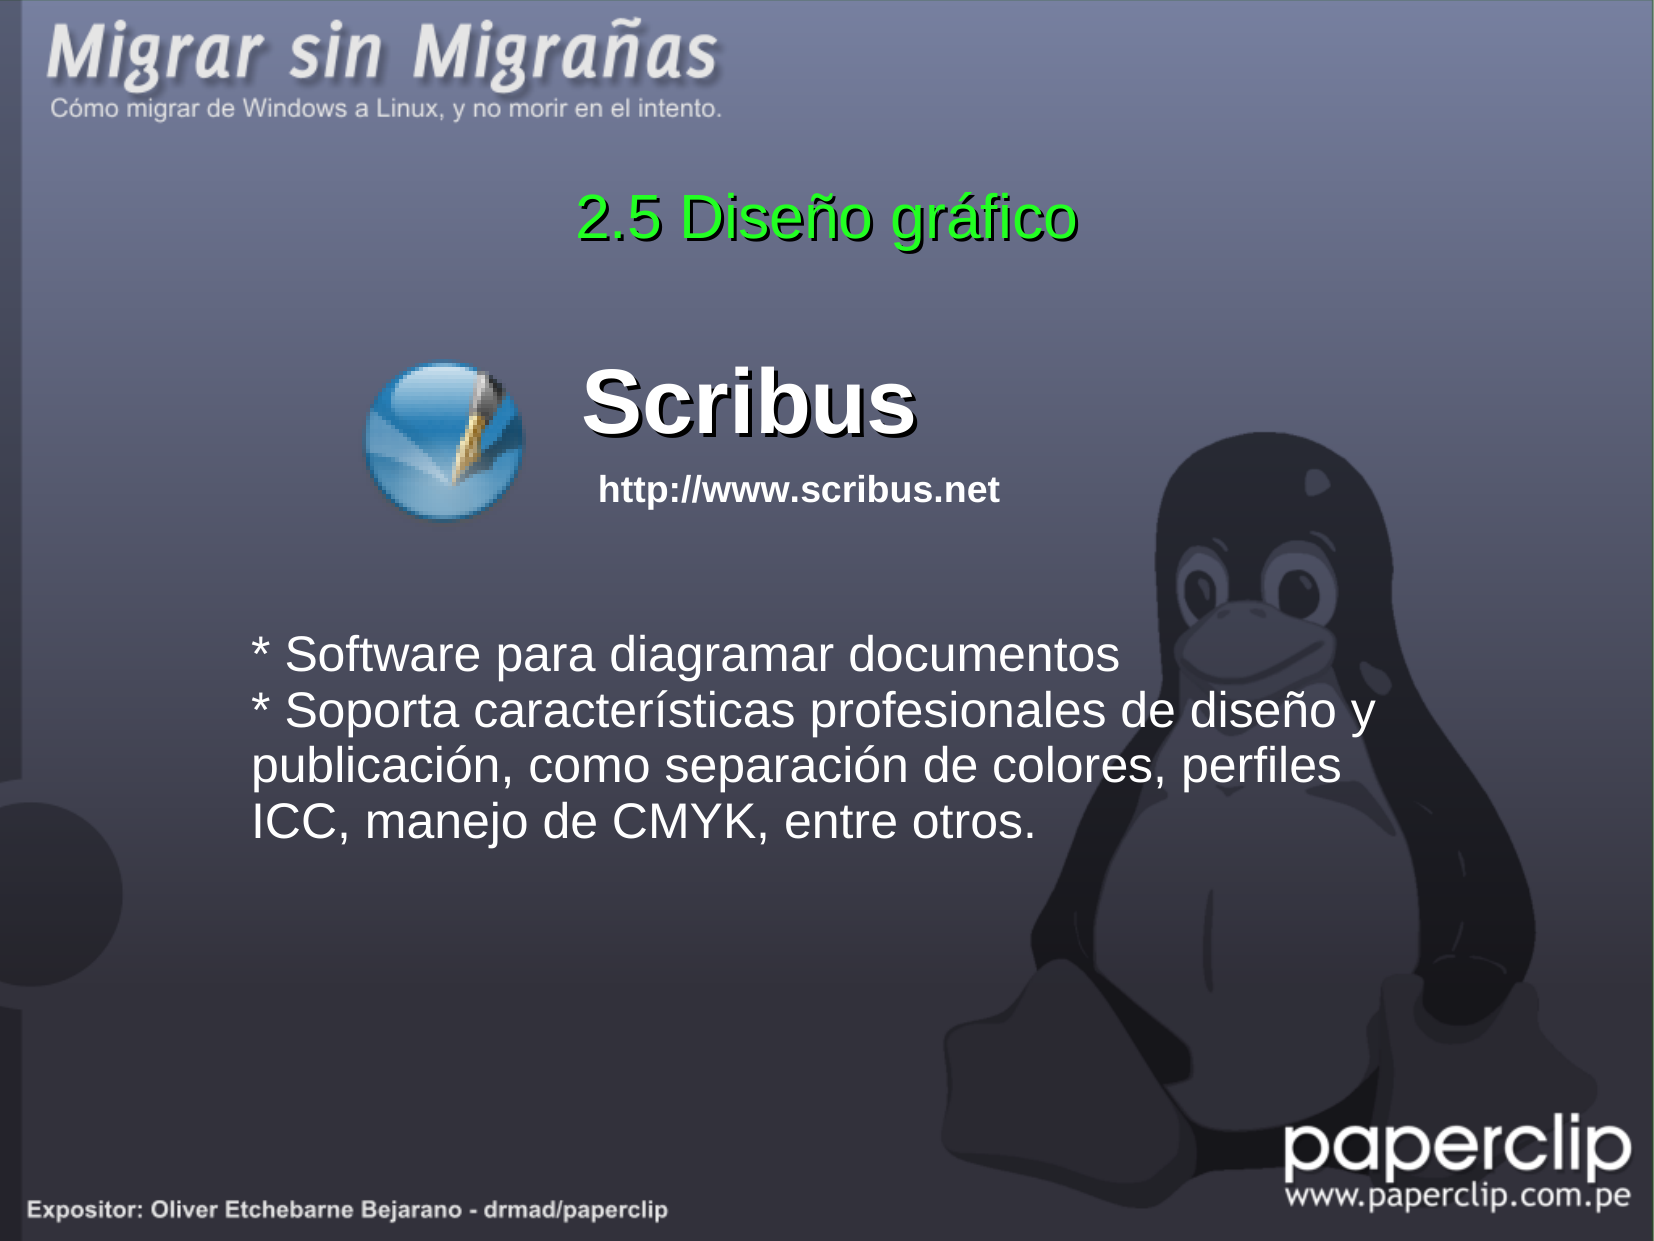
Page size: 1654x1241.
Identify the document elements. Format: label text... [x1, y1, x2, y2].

text_box * Software para diagramar documentos * Soporta características profesionales de diseño y publicación, como separación de colores, perfiles ICC, manejo de CMYK, entre otros. [236, 618, 1447, 913]
title 2.5 Diseño gráfico [82, 177, 1571, 257]
text_box Scribus [566, 342, 1542, 461]
text_box http://www.scribus.net [583, 461, 1016, 518]
picture [0, 0, 1654, 1241]
